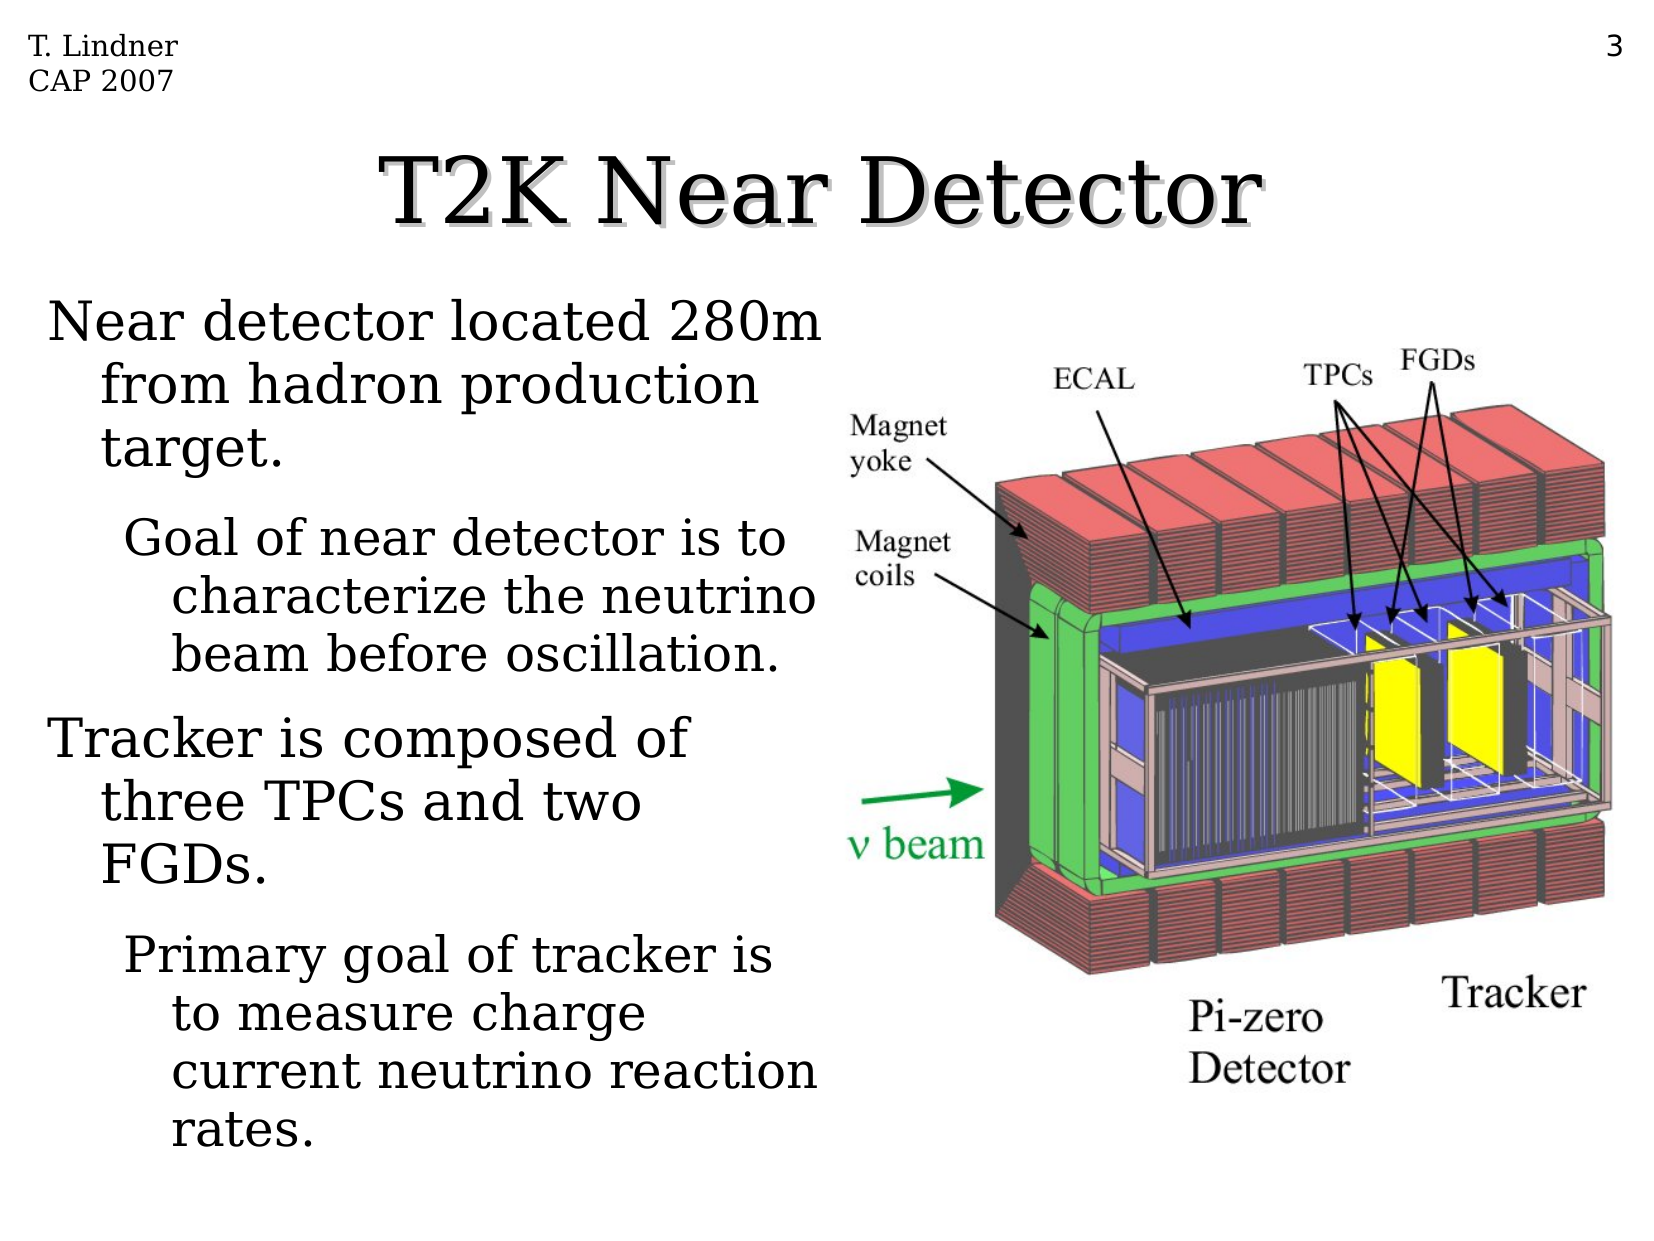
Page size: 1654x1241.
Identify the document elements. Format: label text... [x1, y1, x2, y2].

list Near detector located 280m from hadron production target. Goal of near detector is to characterize the neutrino beam before oscillation. Tracker is composed of three TPCs and two FGDs. Primary goal of tracker is to measure charge current neutrino reaction rates. [29, 290, 827, 1217]
title T2K Near Detector [76, 95, 1565, 288]
picture [826, 317, 1625, 1093]
